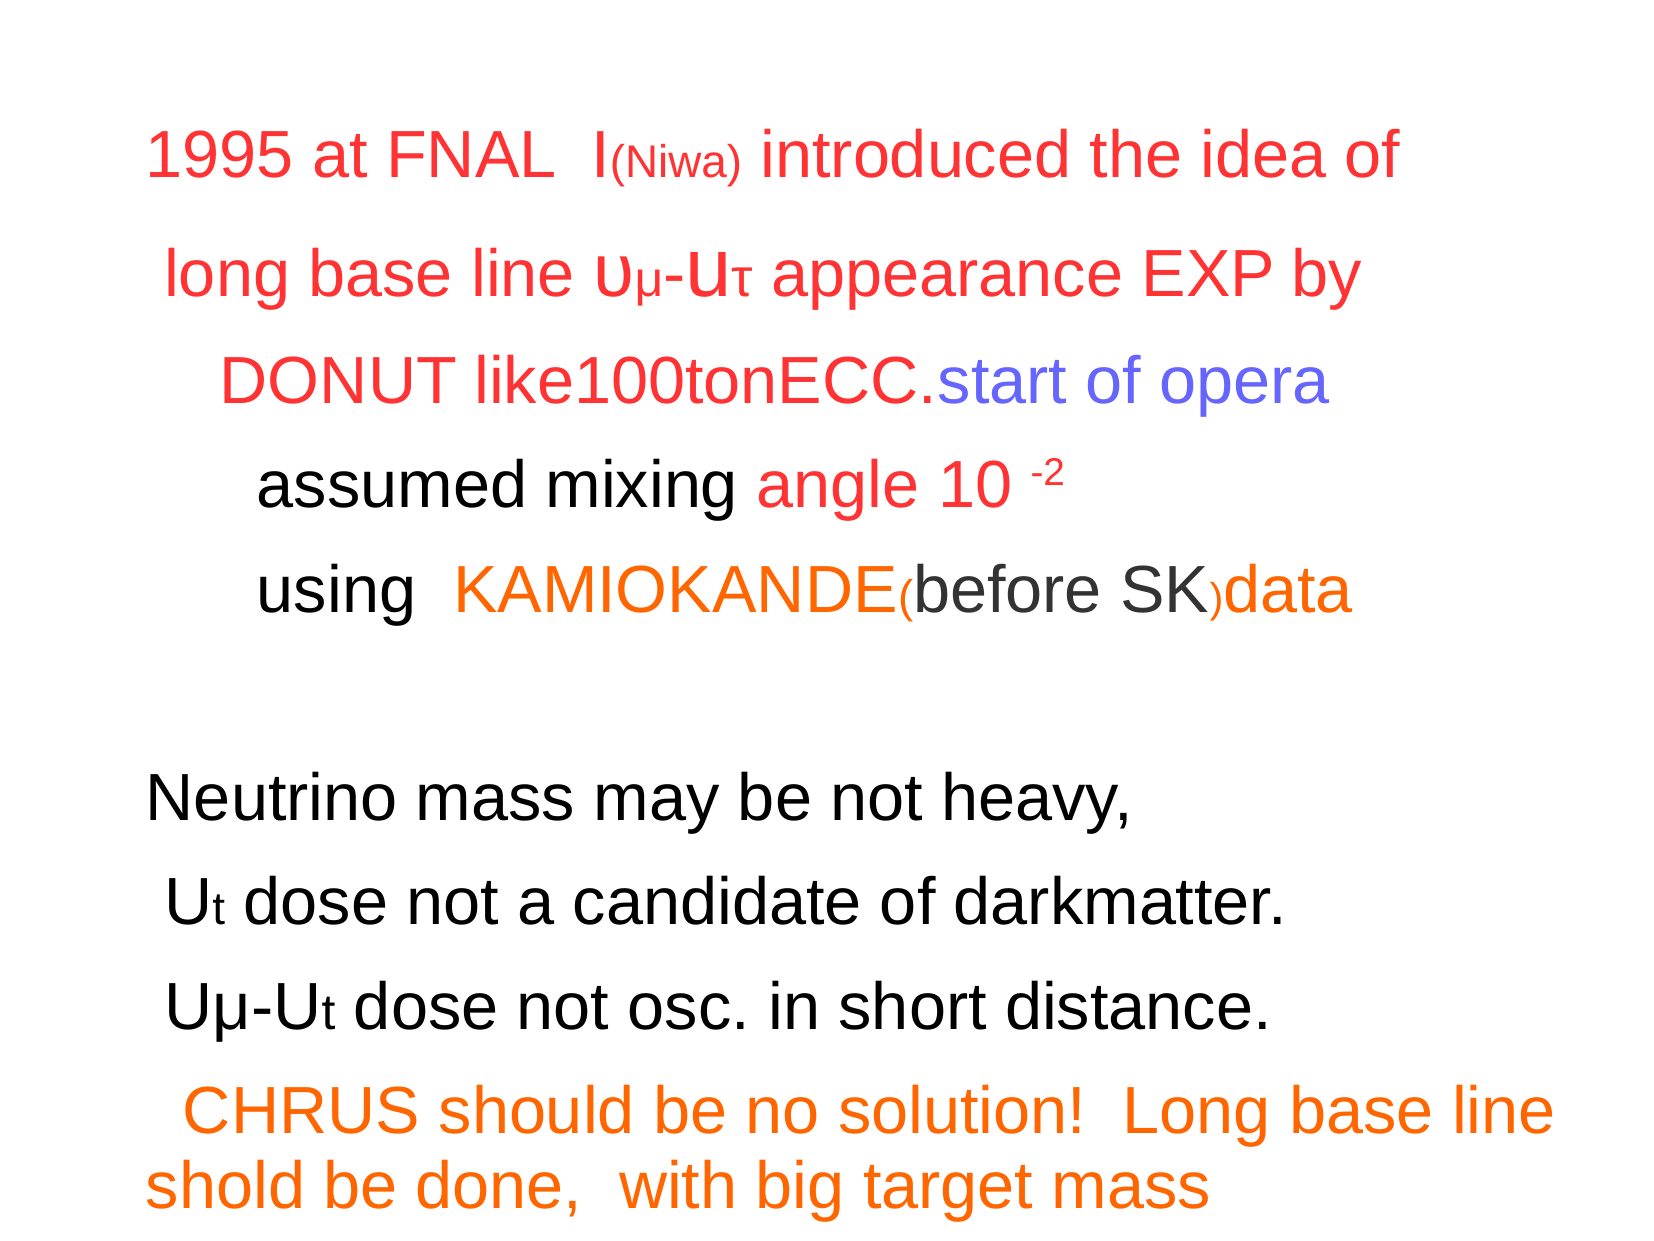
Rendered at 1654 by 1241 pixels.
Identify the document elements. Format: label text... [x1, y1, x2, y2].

list 1995 at FNAL I(Niwa) introduced the idea of long base line υμ-uτ appearance EXP by DONUT like100tonECC.start of opera assumed mixing angle 10 -2 using KAMIOKANDE(before SK)data Neutrino mass may be not heavy, Ut dose not a candidate of darkmatter. Uμ-Ut dose not osc. in short distance. CHRUS should be no solution! Long base line shold be done, with big target mass [75, 116, 1564, 1241]
